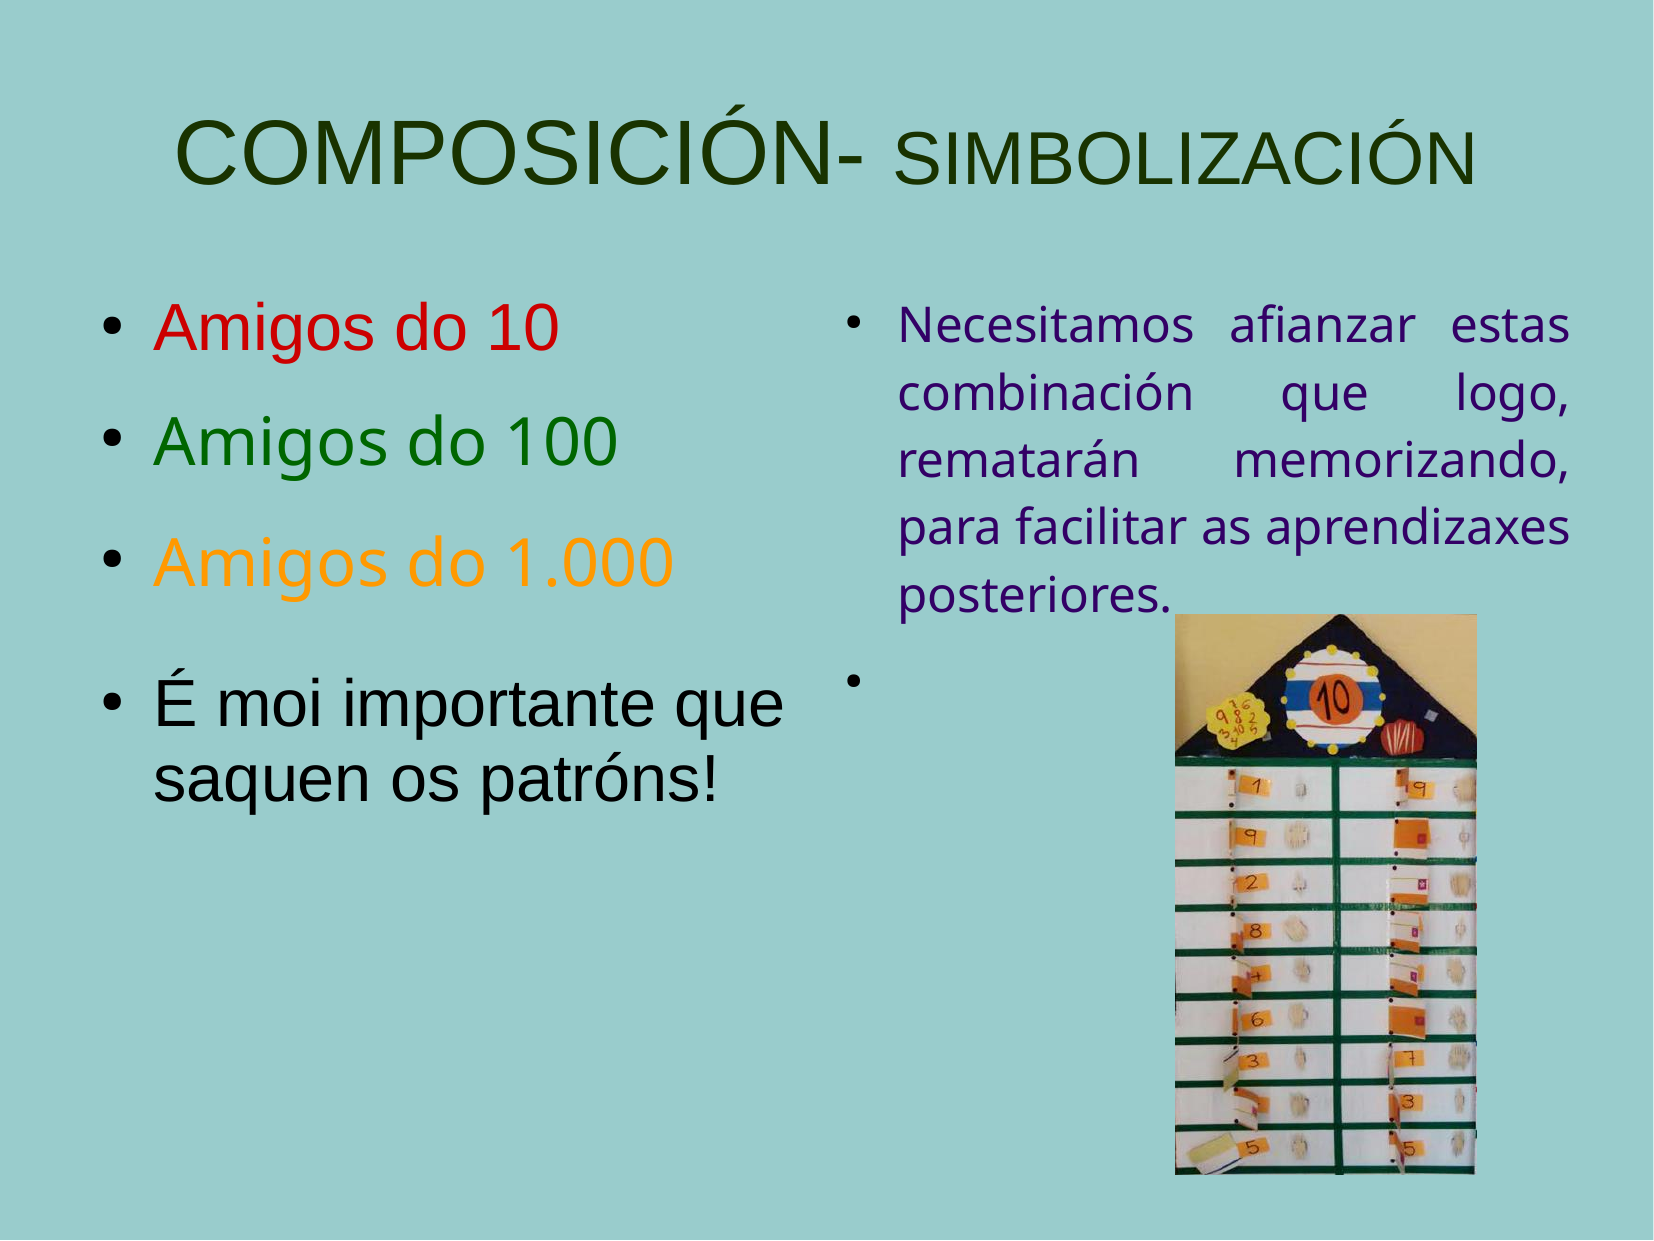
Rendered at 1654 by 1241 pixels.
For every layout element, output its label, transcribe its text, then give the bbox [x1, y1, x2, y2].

picture [1175, 614, 1477, 1175]
list É moi importante que saquen os patróns! [82, 665, 809, 1009]
title COMPOSICIÓN- SIMBOLIZACIÓN [82, 49, 1571, 257]
list Necesitamos afianzar estas combinación que logo, rematarán memorizando, para facilitar as aprendizaxes posteriores. [845, 290, 1572, 634]
list Amigos do 10 Amigos do 100 Amigos do 1.000 [82, 290, 809, 634]
